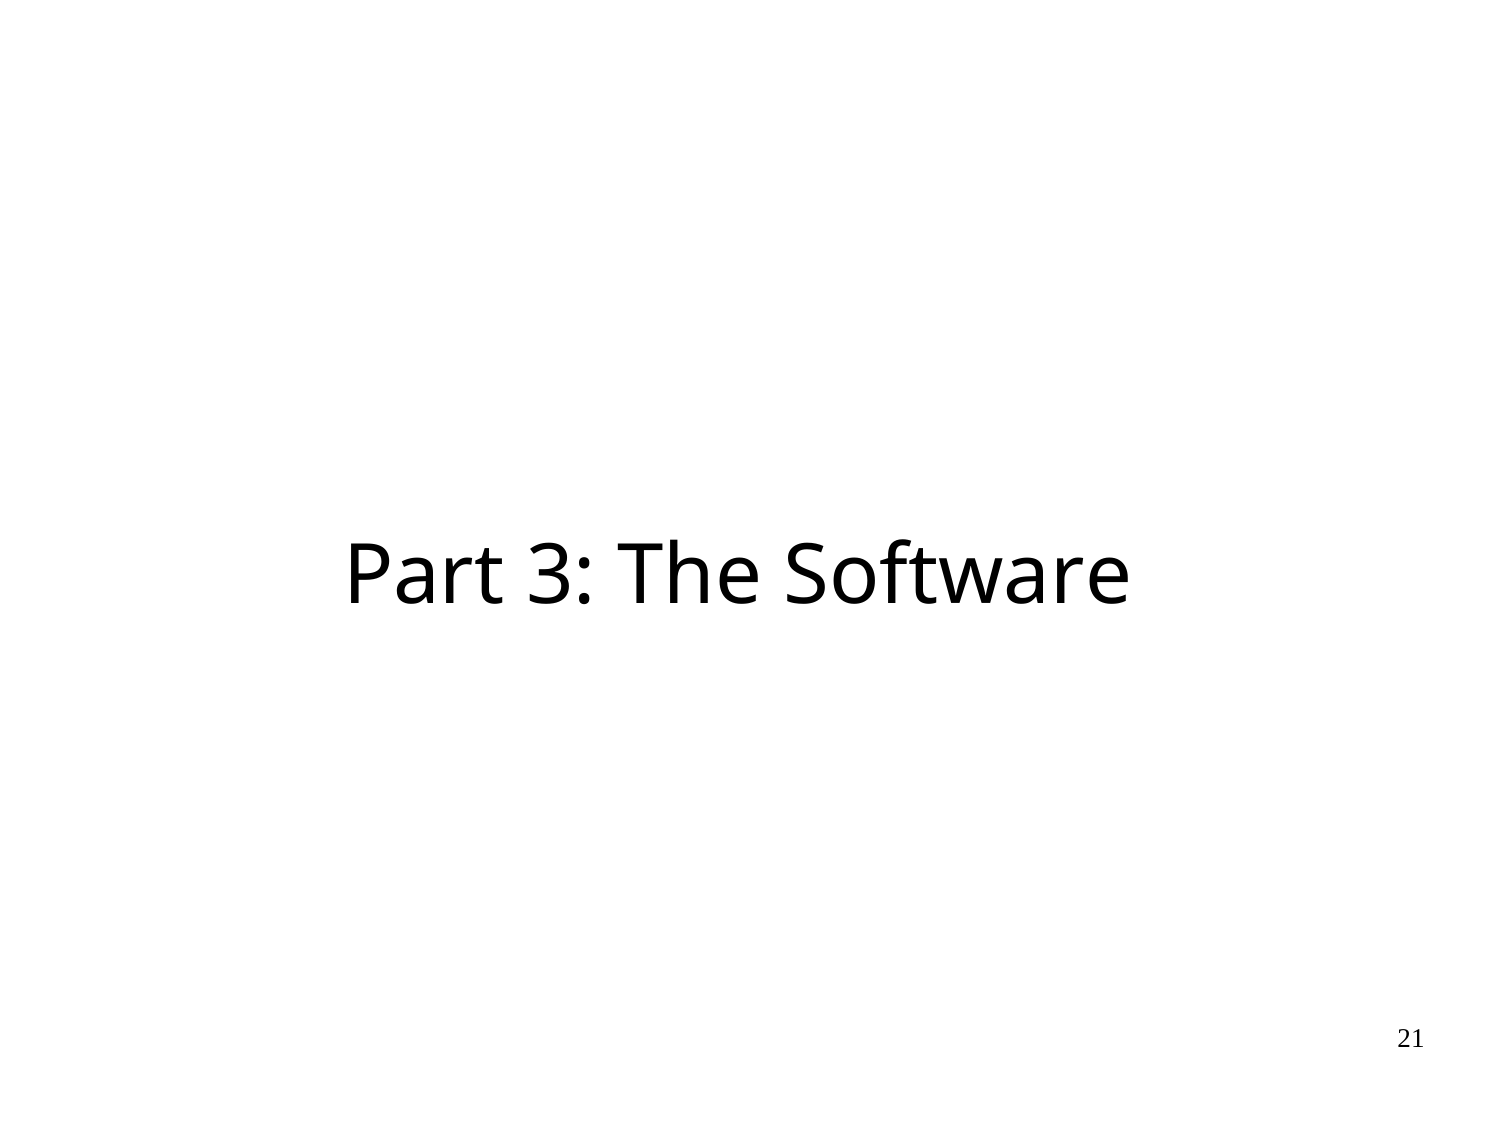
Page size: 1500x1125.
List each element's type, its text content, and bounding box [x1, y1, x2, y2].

text_box Part 3: The Software [301, 503, 1176, 635]
